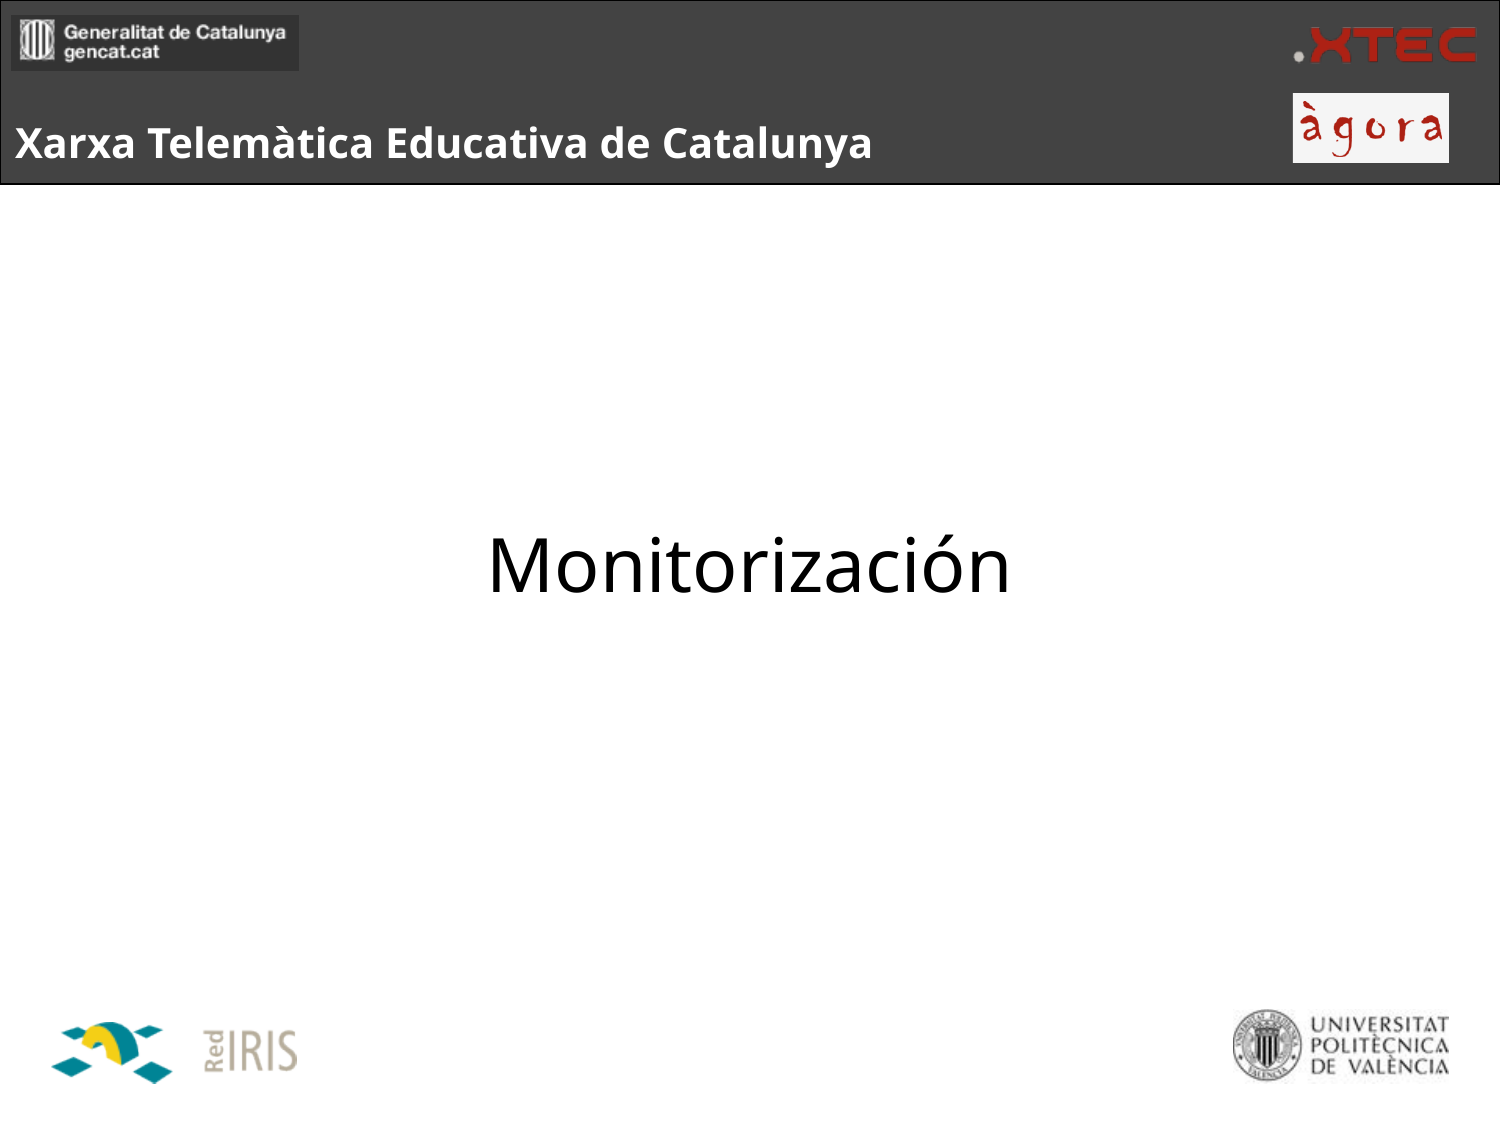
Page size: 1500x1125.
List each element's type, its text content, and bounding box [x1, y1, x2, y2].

picture [1293, 23, 1480, 67]
picture [1233, 1009, 1449, 1084]
picture [11, 15, 299, 71]
picture [51, 1022, 297, 1084]
title Monitorización [51, 470, 1449, 655]
